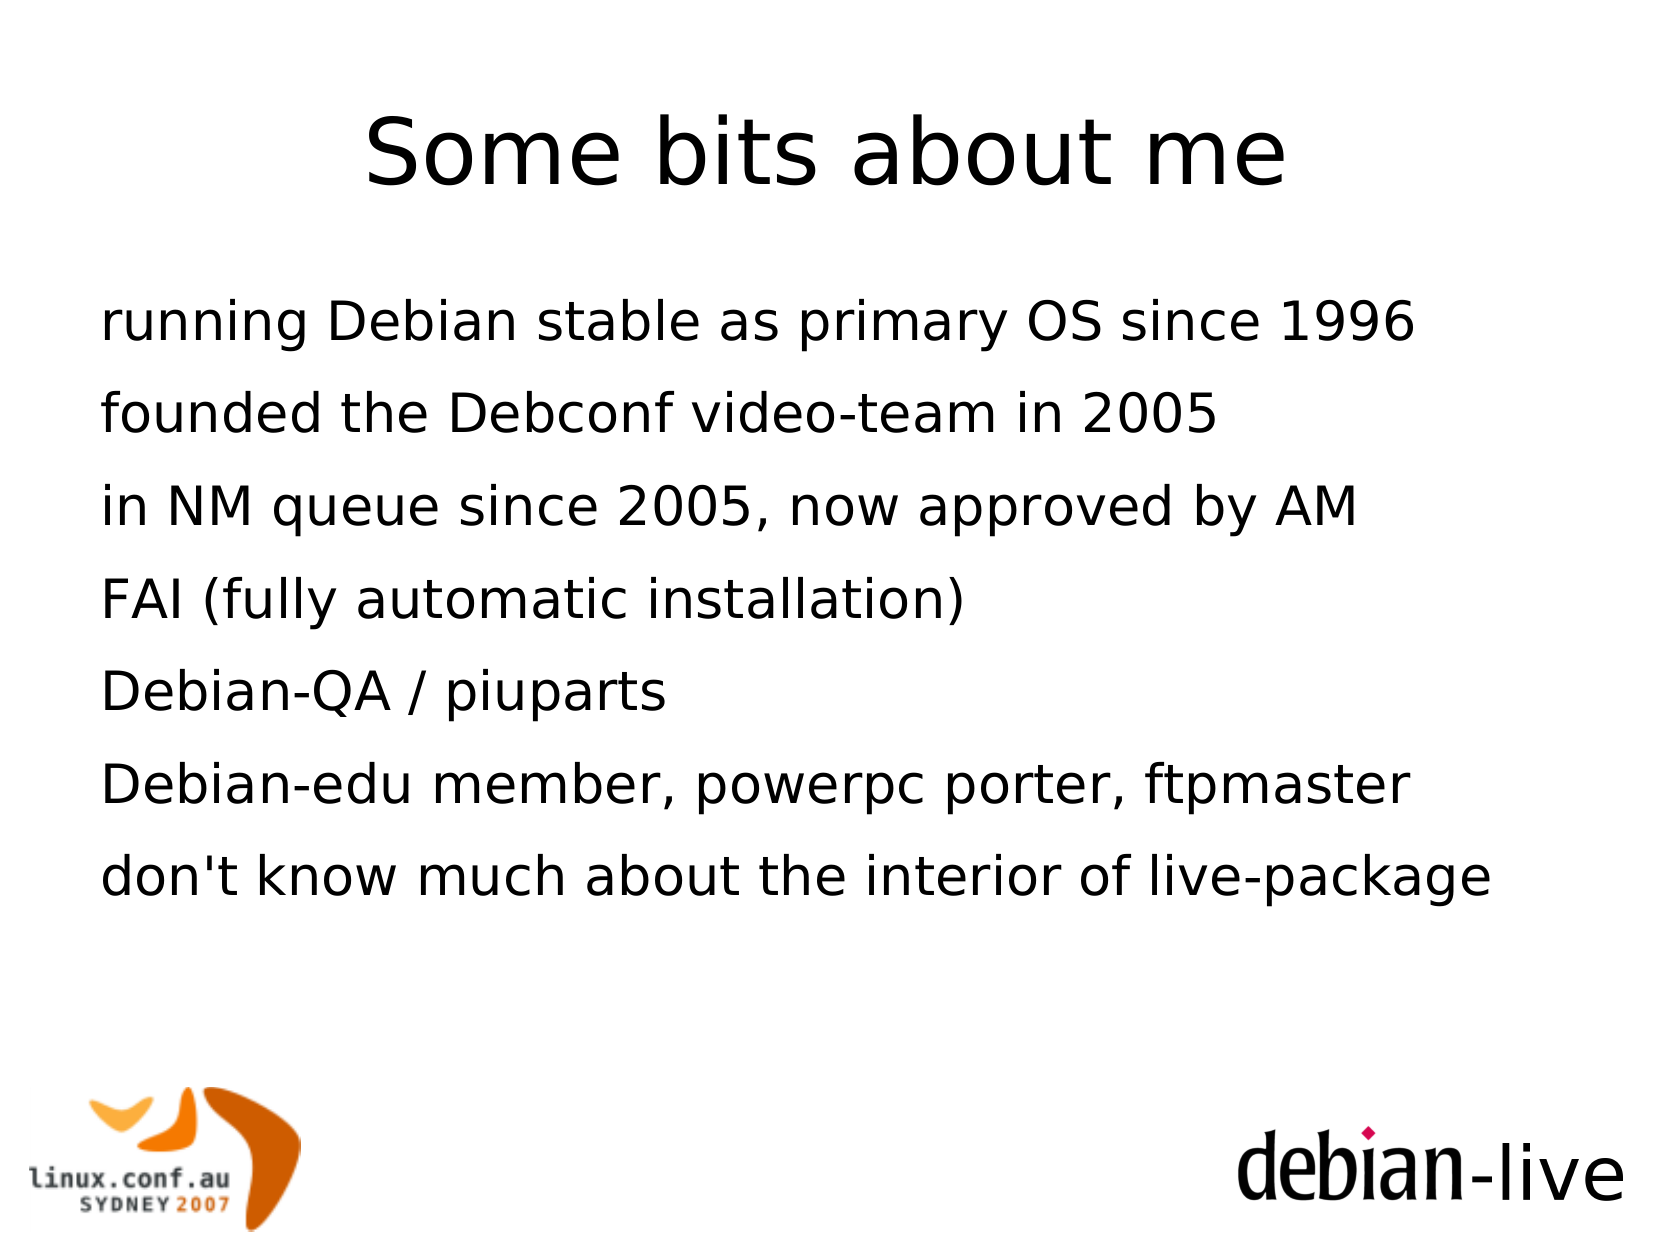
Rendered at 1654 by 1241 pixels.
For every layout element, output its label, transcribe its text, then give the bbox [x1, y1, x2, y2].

picture [29, 1087, 301, 1232]
list running Debian stable as primary OS since 1996 founded the Debconf video-team in 2005 in NM queue since 2005, now approved by AM FAI (fully automatic installation) Debian-QA / piuparts Debian-edu member, powerpc porter, ftpmaster don't know much about the interior of live-package [82, 290, 1571, 1109]
picture [1237, 1125, 1623, 1201]
title Some bits about me [82, 49, 1571, 257]
